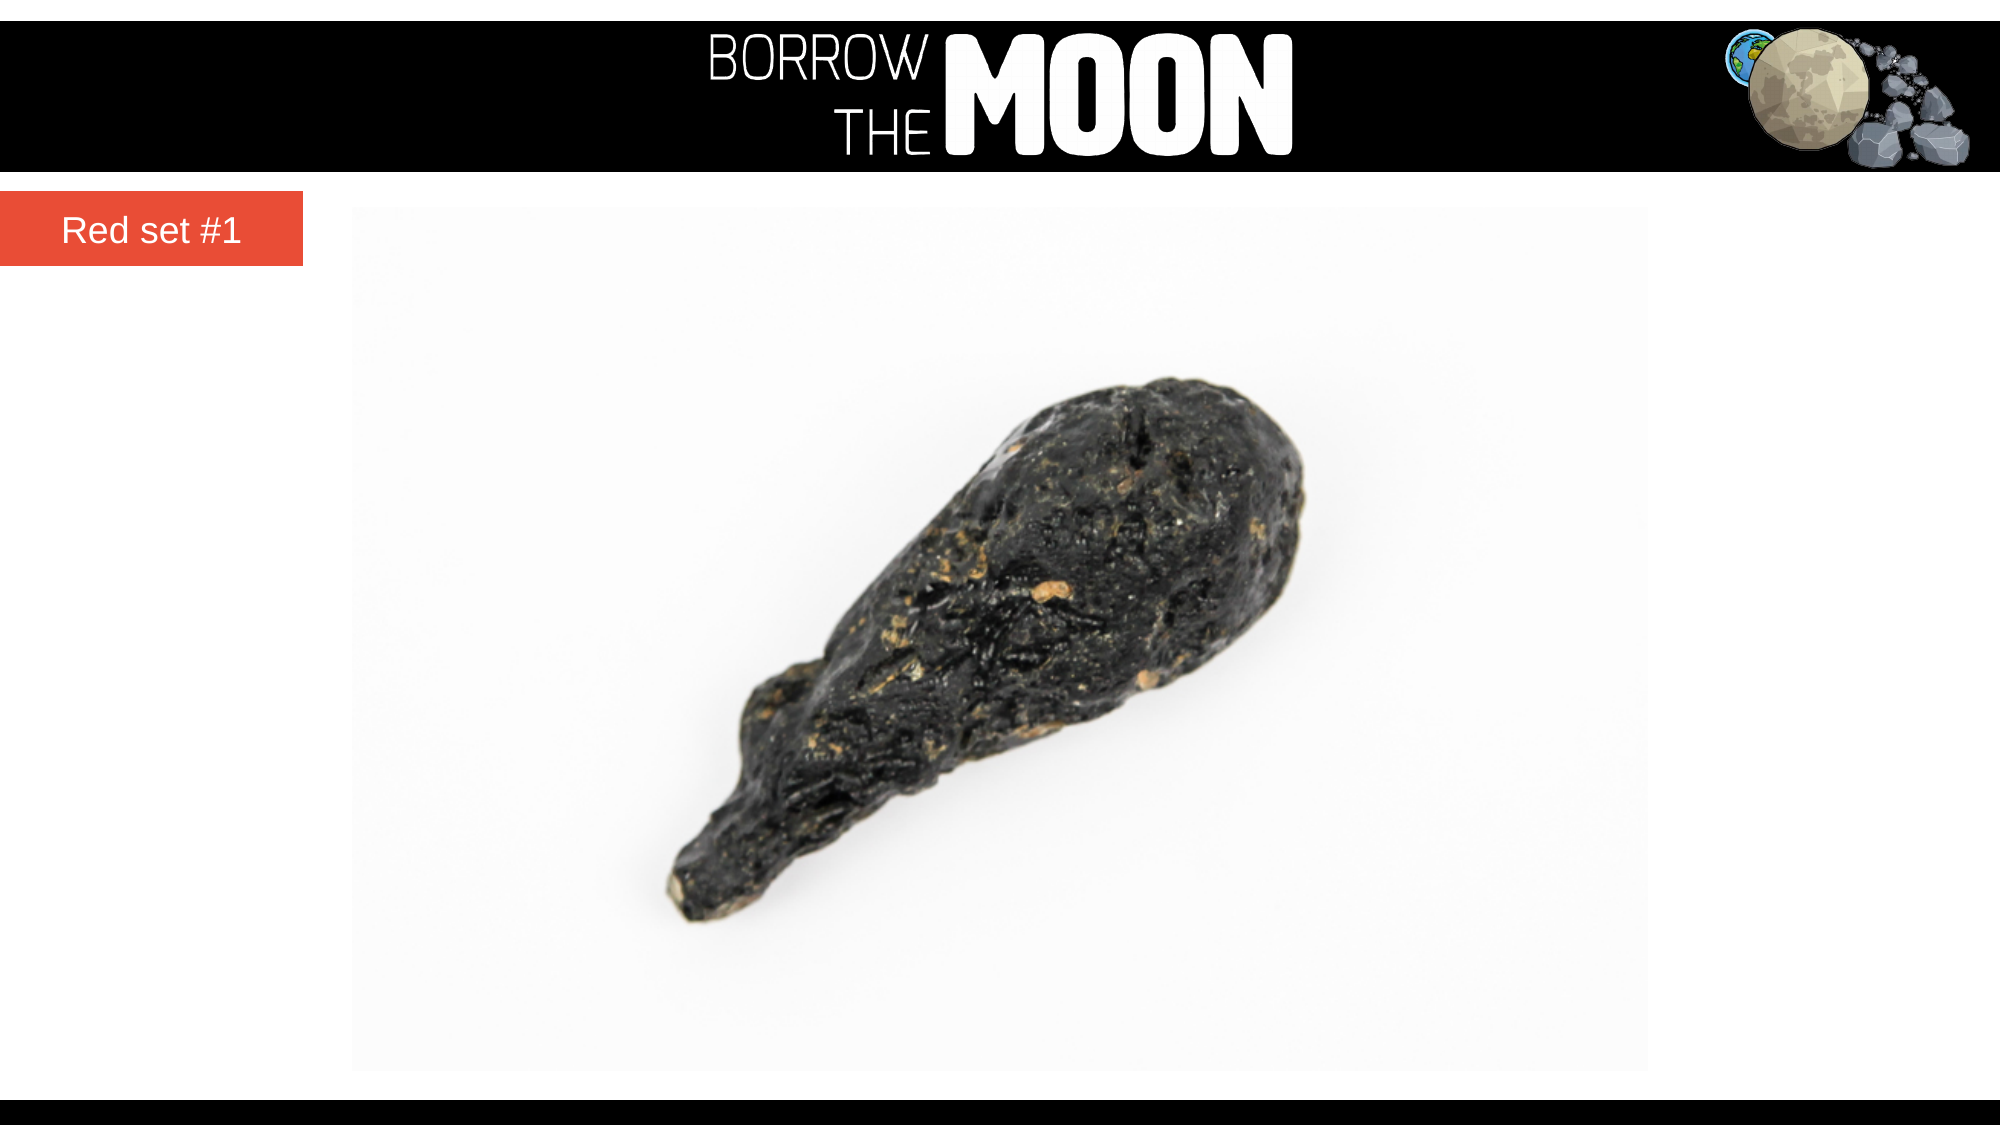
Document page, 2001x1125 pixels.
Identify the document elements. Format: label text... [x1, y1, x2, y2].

picture [352, 207, 1648, 1071]
text_box Red set #1 [0, 191, 303, 266]
